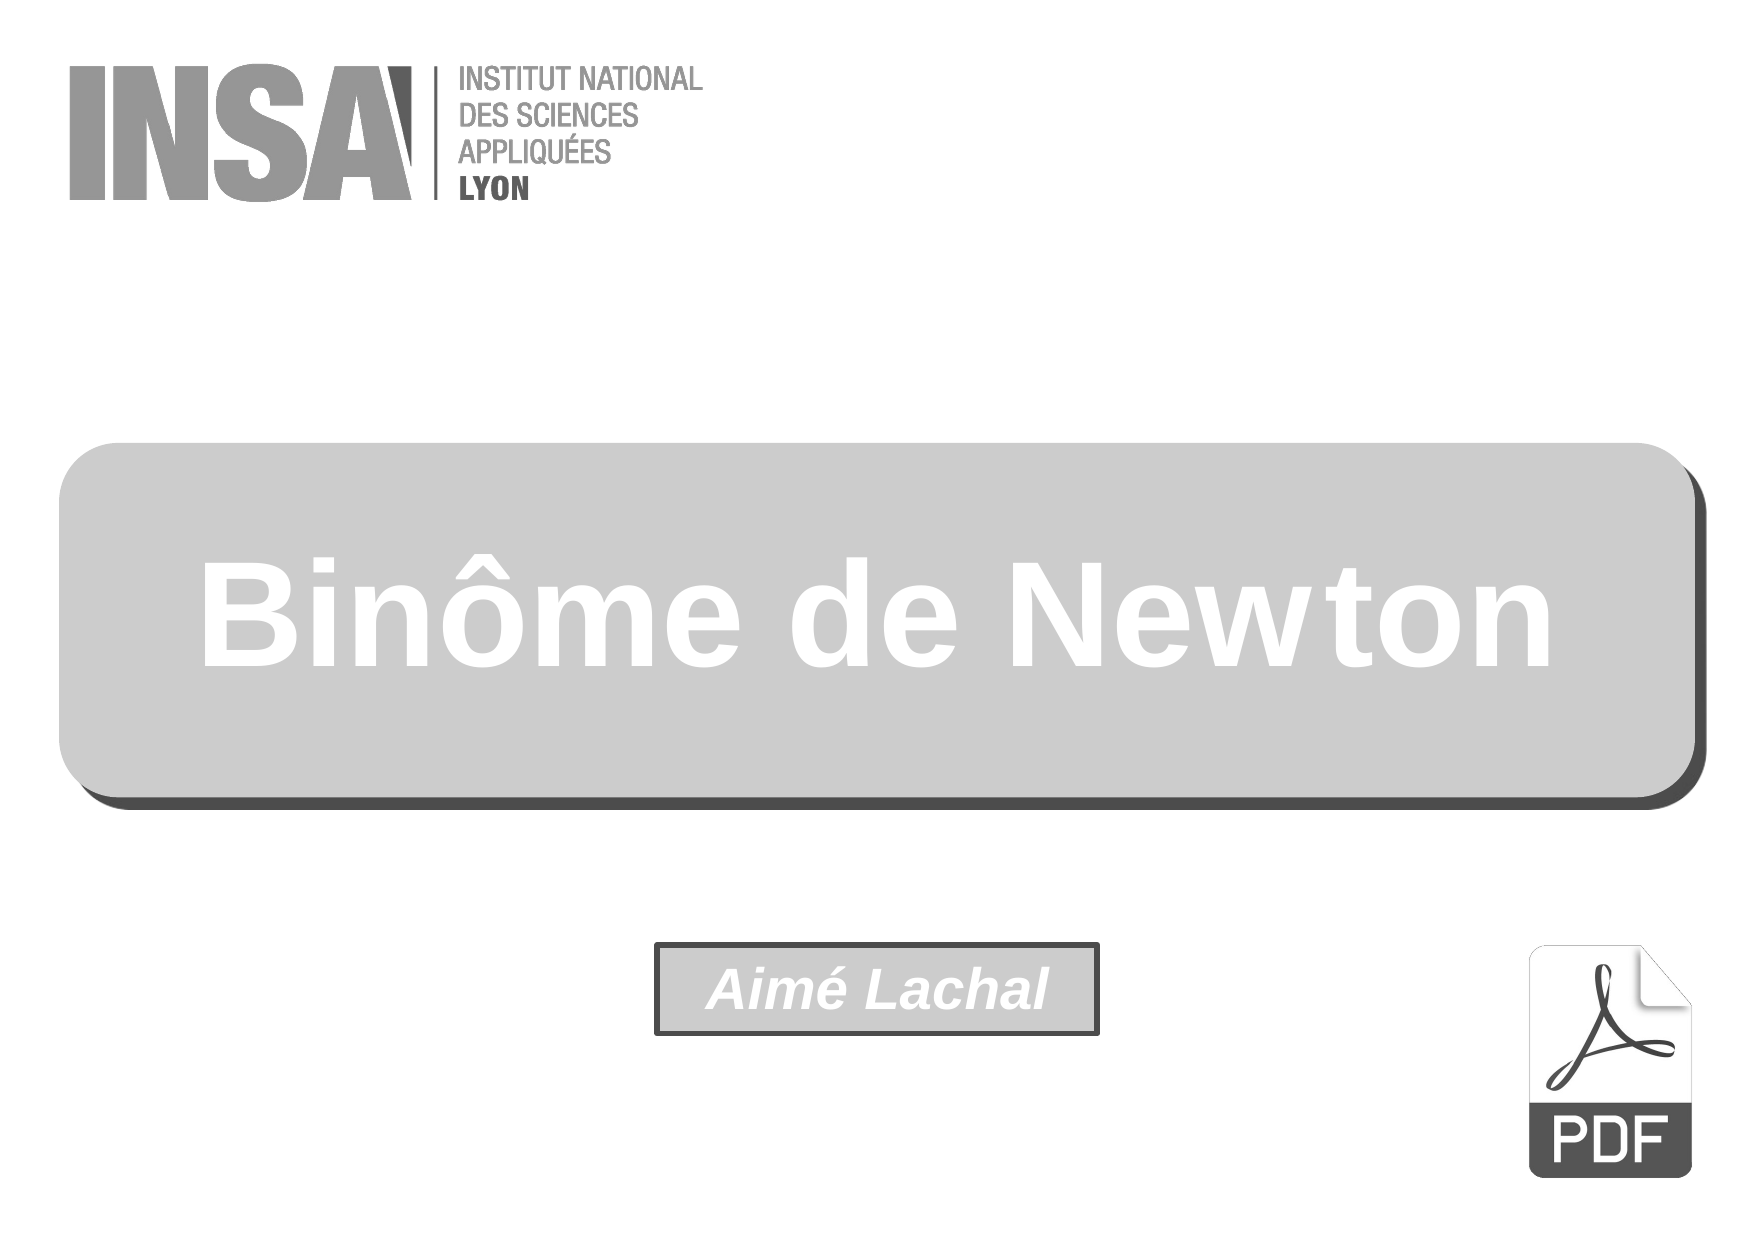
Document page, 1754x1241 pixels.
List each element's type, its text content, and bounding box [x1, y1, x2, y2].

text_box Binôme de New ton [59, 442, 1695, 798]
picture [59, 58, 713, 207]
title Aimé Lachal [657, 944, 1098, 1034]
picture [1526, 944, 1695, 1182]
